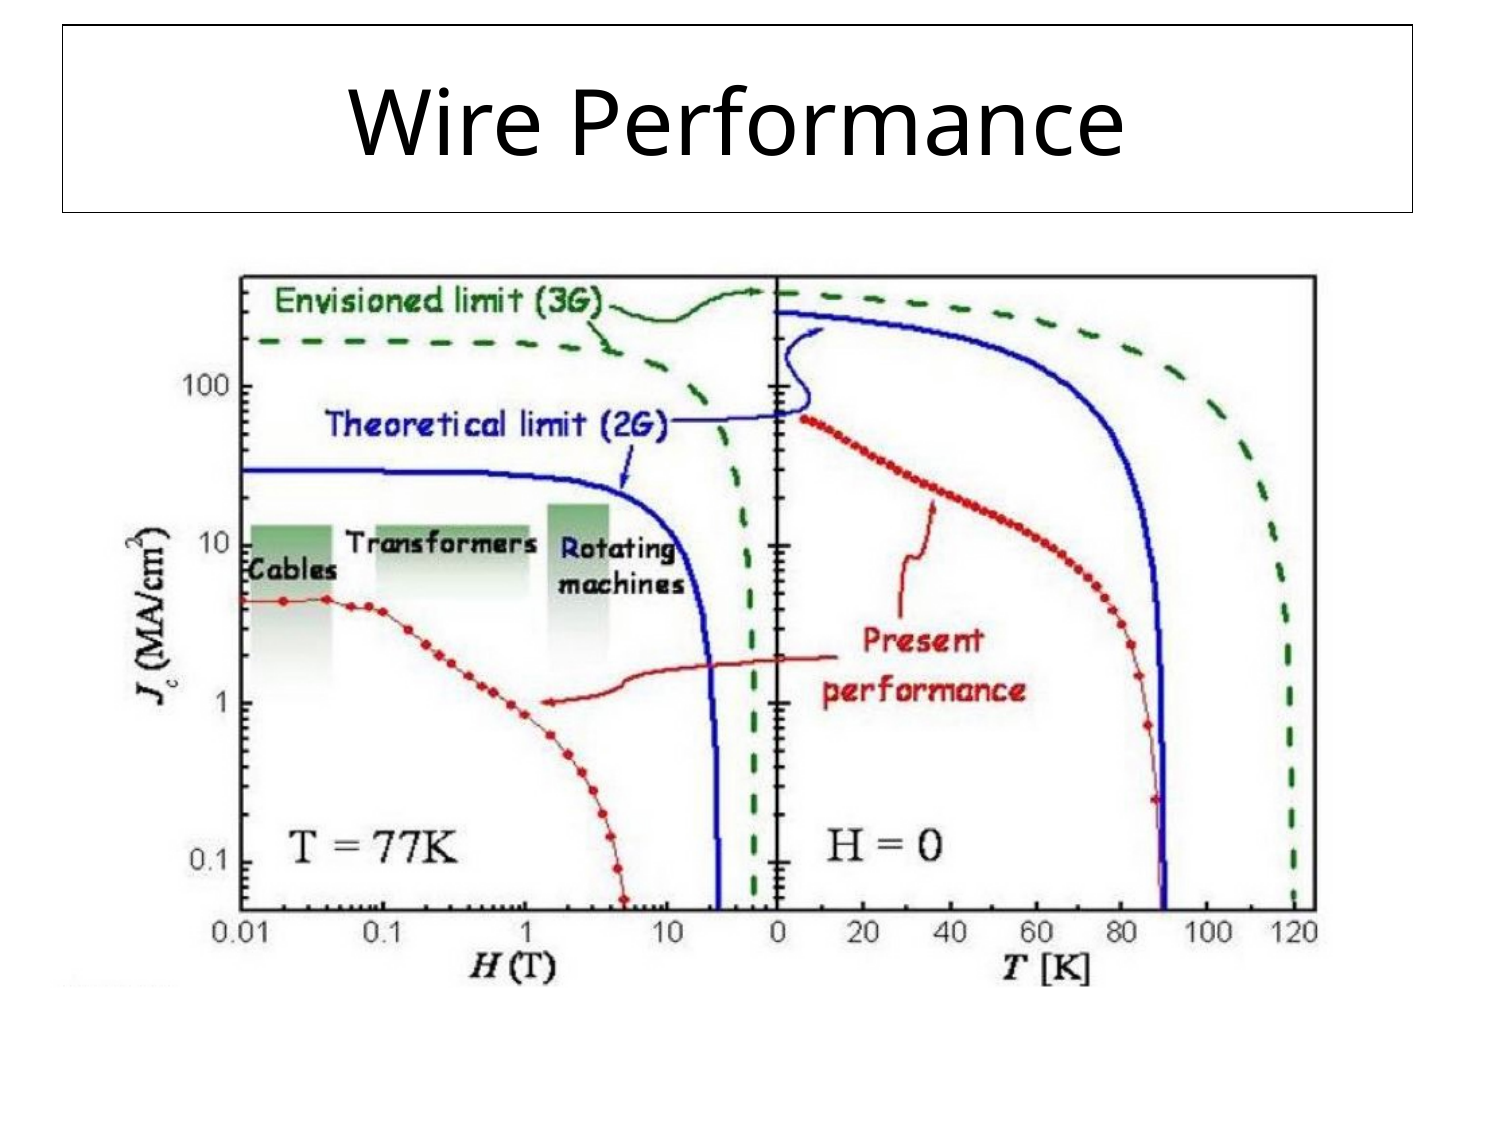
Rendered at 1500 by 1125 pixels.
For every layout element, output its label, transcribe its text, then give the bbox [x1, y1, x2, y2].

title Wire Performance [62, 24, 1413, 213]
picture [50, 257, 1413, 988]
